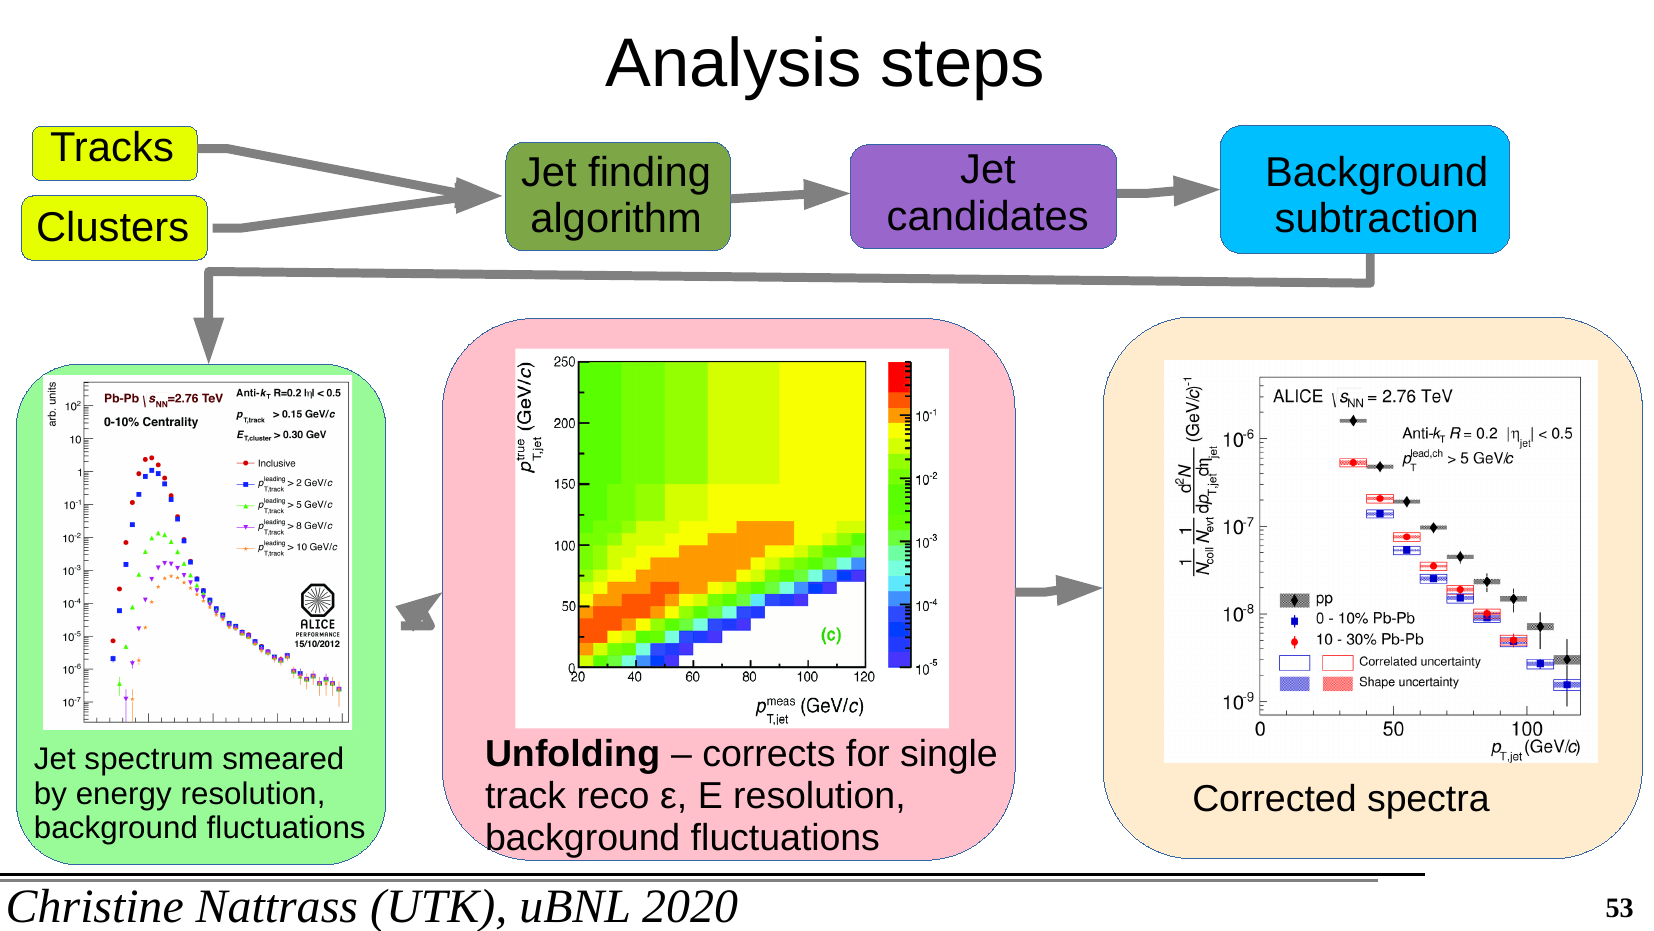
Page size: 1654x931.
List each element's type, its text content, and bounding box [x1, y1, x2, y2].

text_box Corrected spectra [1177, 770, 1579, 827]
text_box [1103, 317, 1643, 859]
text_box [16, 364, 386, 821]
text_box [442, 318, 1016, 835]
text_box [850, 145, 1107, 249]
text_box Jet candidates [864, 138, 1112, 247]
picture [1164, 360, 1598, 763]
text_box Background subtraction [1233, 140, 1521, 249]
text_box [32, 128, 198, 181]
text_box Tracks [35, 116, 194, 178]
title Analysis steps [81, 20, 1570, 105]
picture [43, 375, 353, 730]
text_box [1220, 125, 1509, 254]
picture [505, 341, 947, 725]
text_box Jet finding algorithm [502, 140, 731, 249]
text_box [1112, 149, 1117, 244]
text_box Jet spectrum smeared by energy resolution, background fluctuations [19, 733, 401, 888]
text_box Unfolding – corrects for single track reco ε, E resolution, background fluctuations [470, 725, 1015, 866]
text_box Clusters [13, 196, 213, 258]
